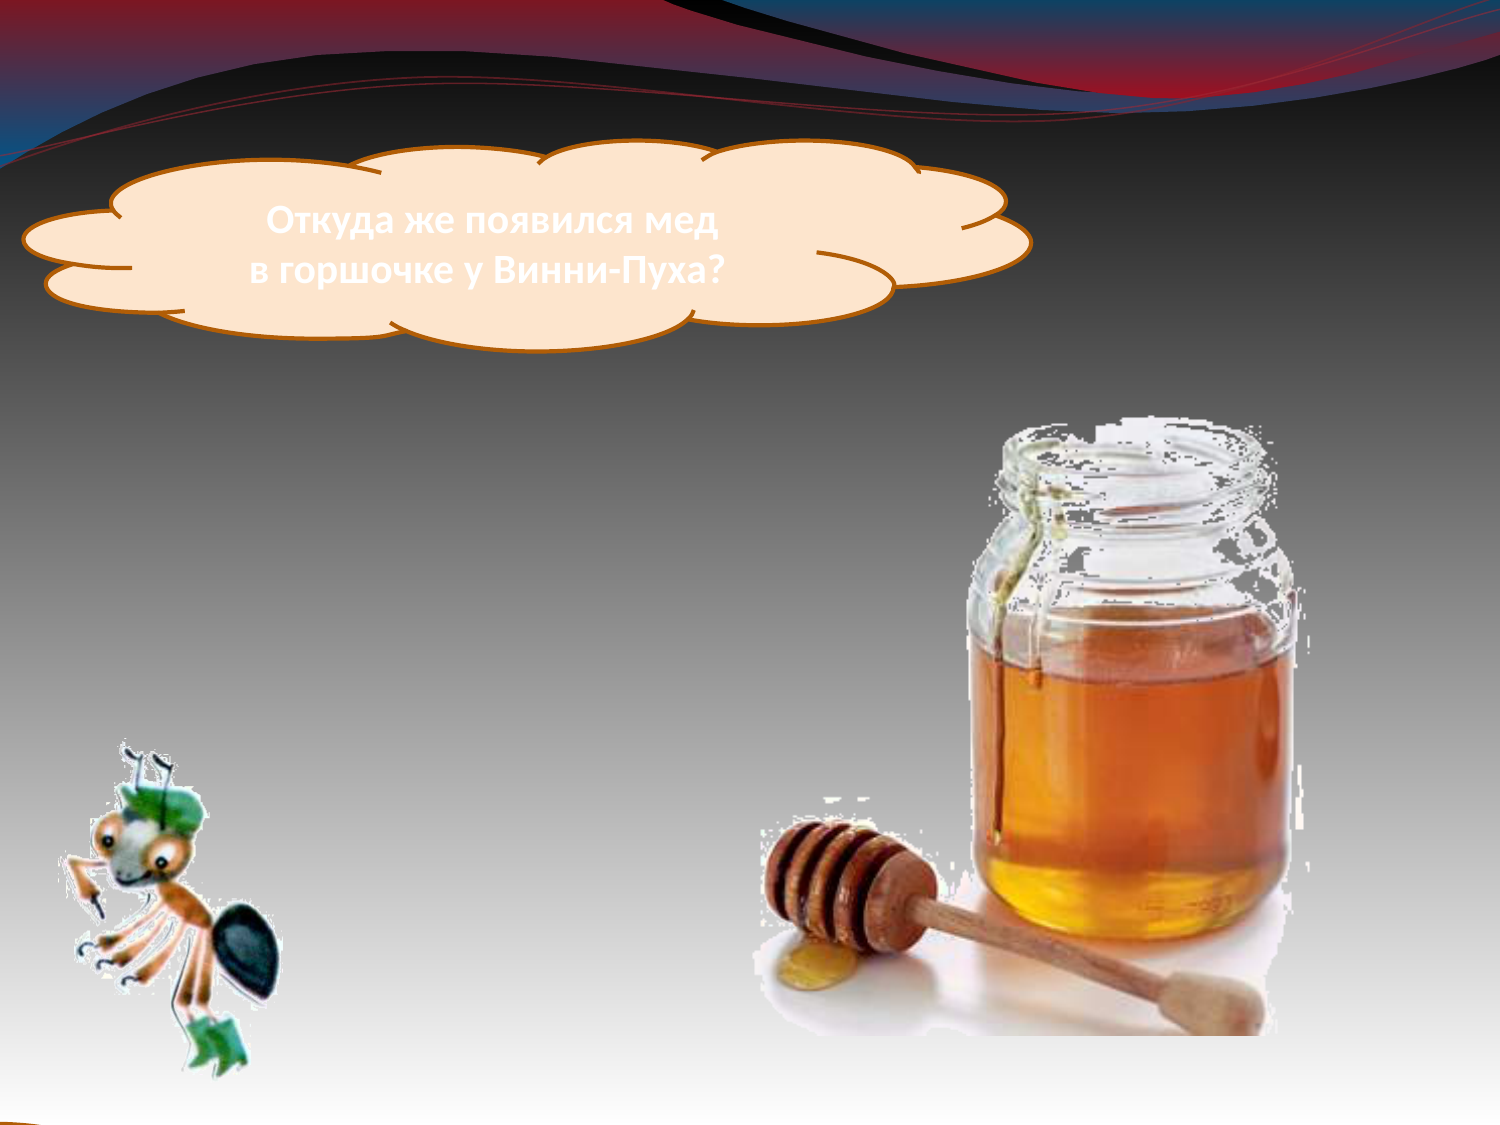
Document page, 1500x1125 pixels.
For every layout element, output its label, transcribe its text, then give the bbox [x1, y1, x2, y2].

picture [632, 410, 1500, 1036]
text_box Откуда же появился мед в горшочке у Винни-Пуха? [23, 140, 1032, 352]
picture [58, 738, 290, 1090]
